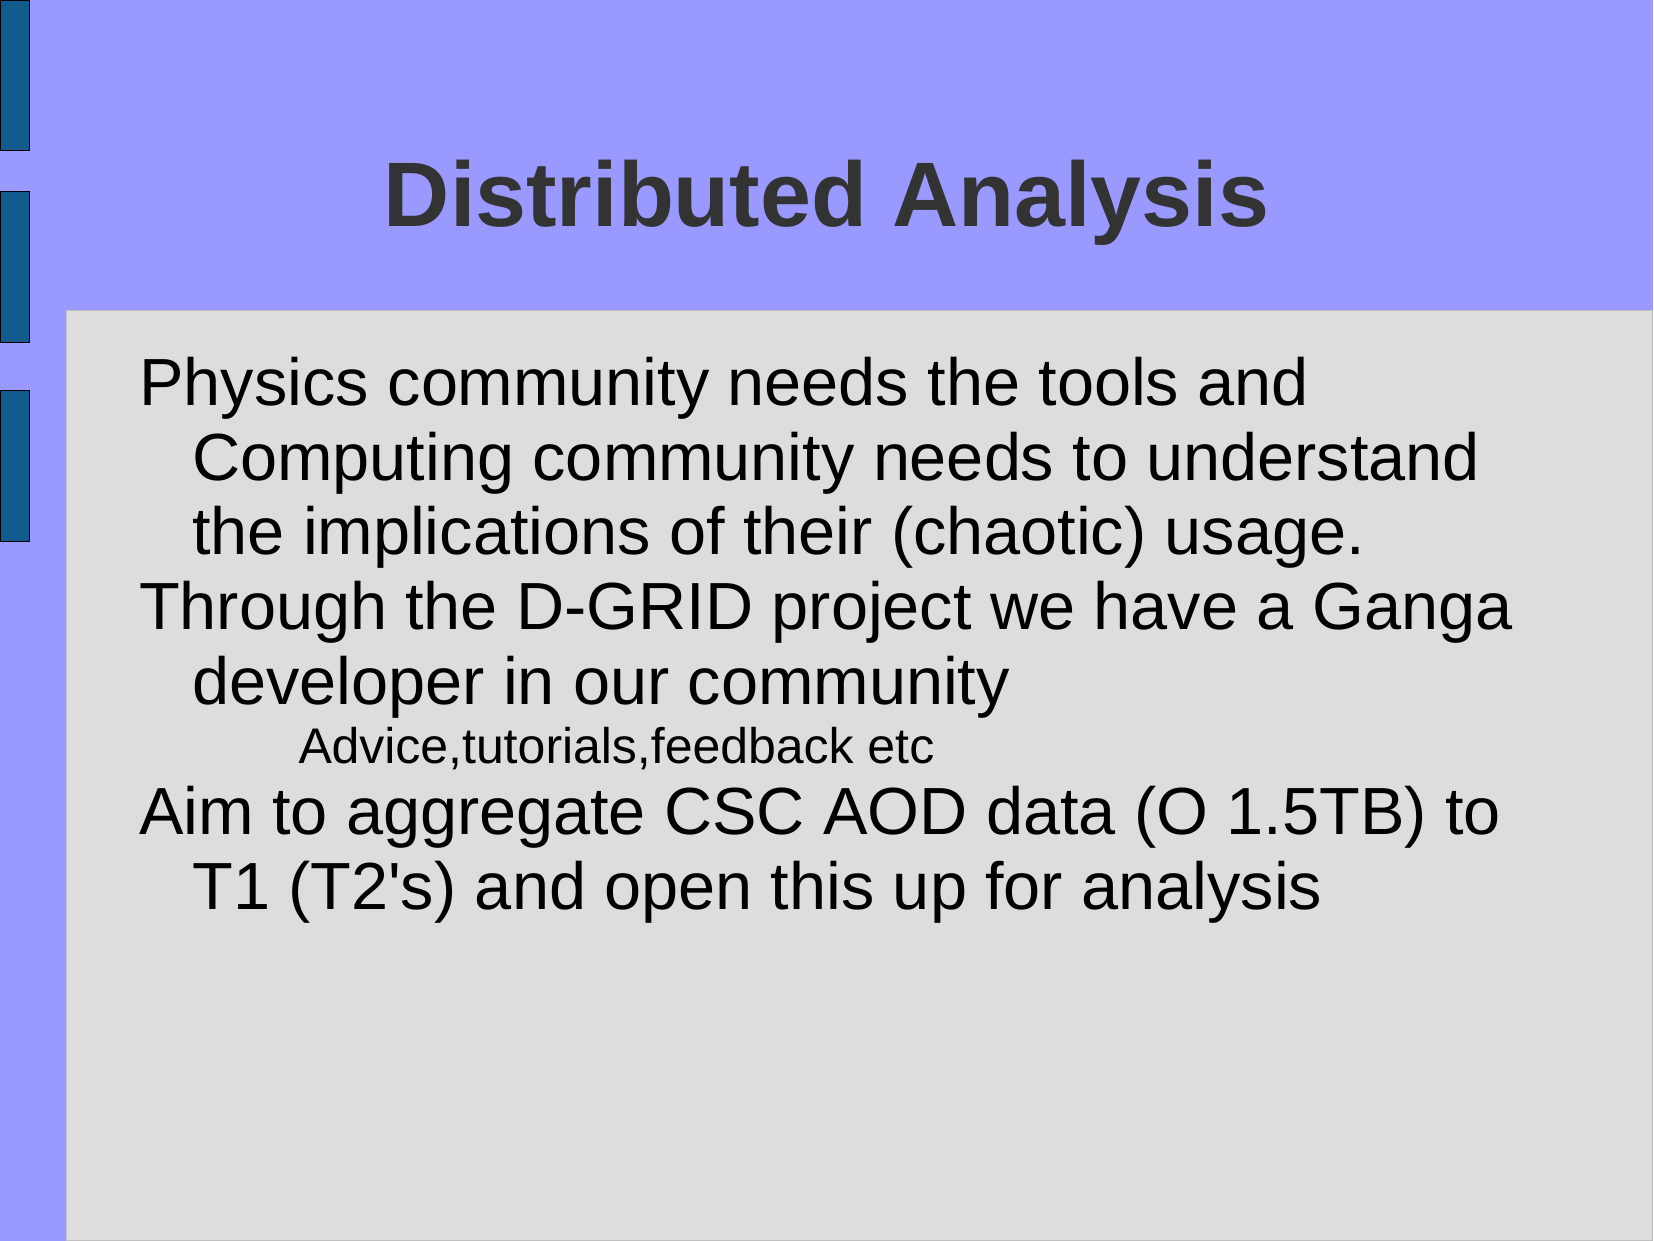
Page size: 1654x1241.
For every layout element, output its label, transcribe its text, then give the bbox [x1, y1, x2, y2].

title Distributed Analysis [121, 91, 1534, 299]
list Physics community needs the tools and Computing community needs to understand the implications of their (chaotic) usage. Through the D-GRID project we have a Ganga developer in our community Advice,tutorials,feedback etc Aim to aggregate CSC AOD data (O 1.5TB) to T1 (T2's) and open this up for analysis [121, 344, 1534, 1127]
